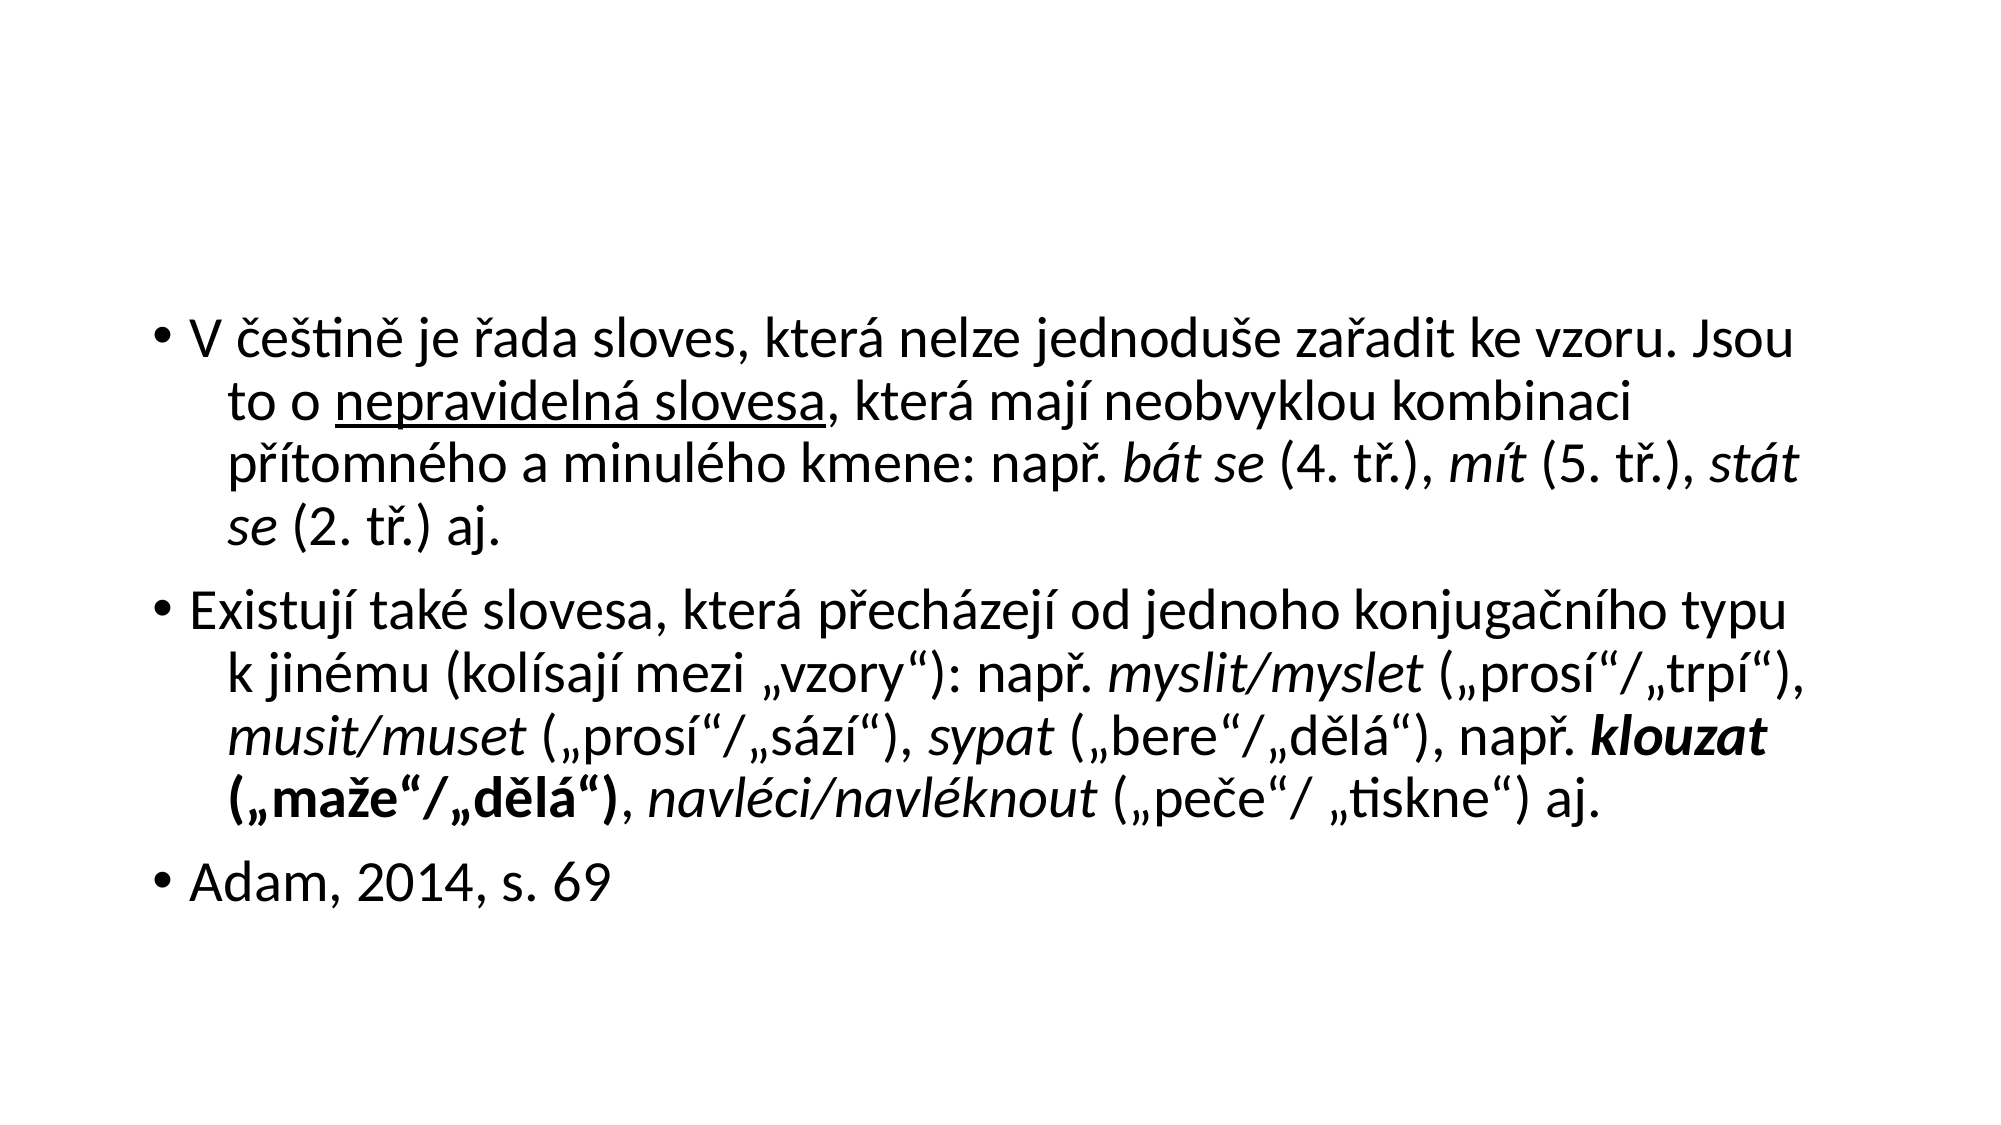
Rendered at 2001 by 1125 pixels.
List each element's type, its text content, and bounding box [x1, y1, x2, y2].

list V češtině je řada sloves, která nelze jednoduše zařadit ke vzoru. Jsou to o nepravidelná slovesa, která mají neobvyklou kombinaci přítomného a minulého kmene: např. bát se (4. tř.), mít (5. tř.), stát se (2. tř.) aj. Existují také slovesa, která přecházejí od jednoho konjugačního typu k jinému (kolísají mezi „vzory“): např. myslit/myslet („prosí“/„trpí“), musit/muset („prosí“/„sází“), sypat („bere“/„dělá“), např. klouzat („maže“/„dělá“), navléci/navléknout („peče“/ „tiskne“) aj. Adam, 2014, s. 69 [137, 299, 1863, 1014]
